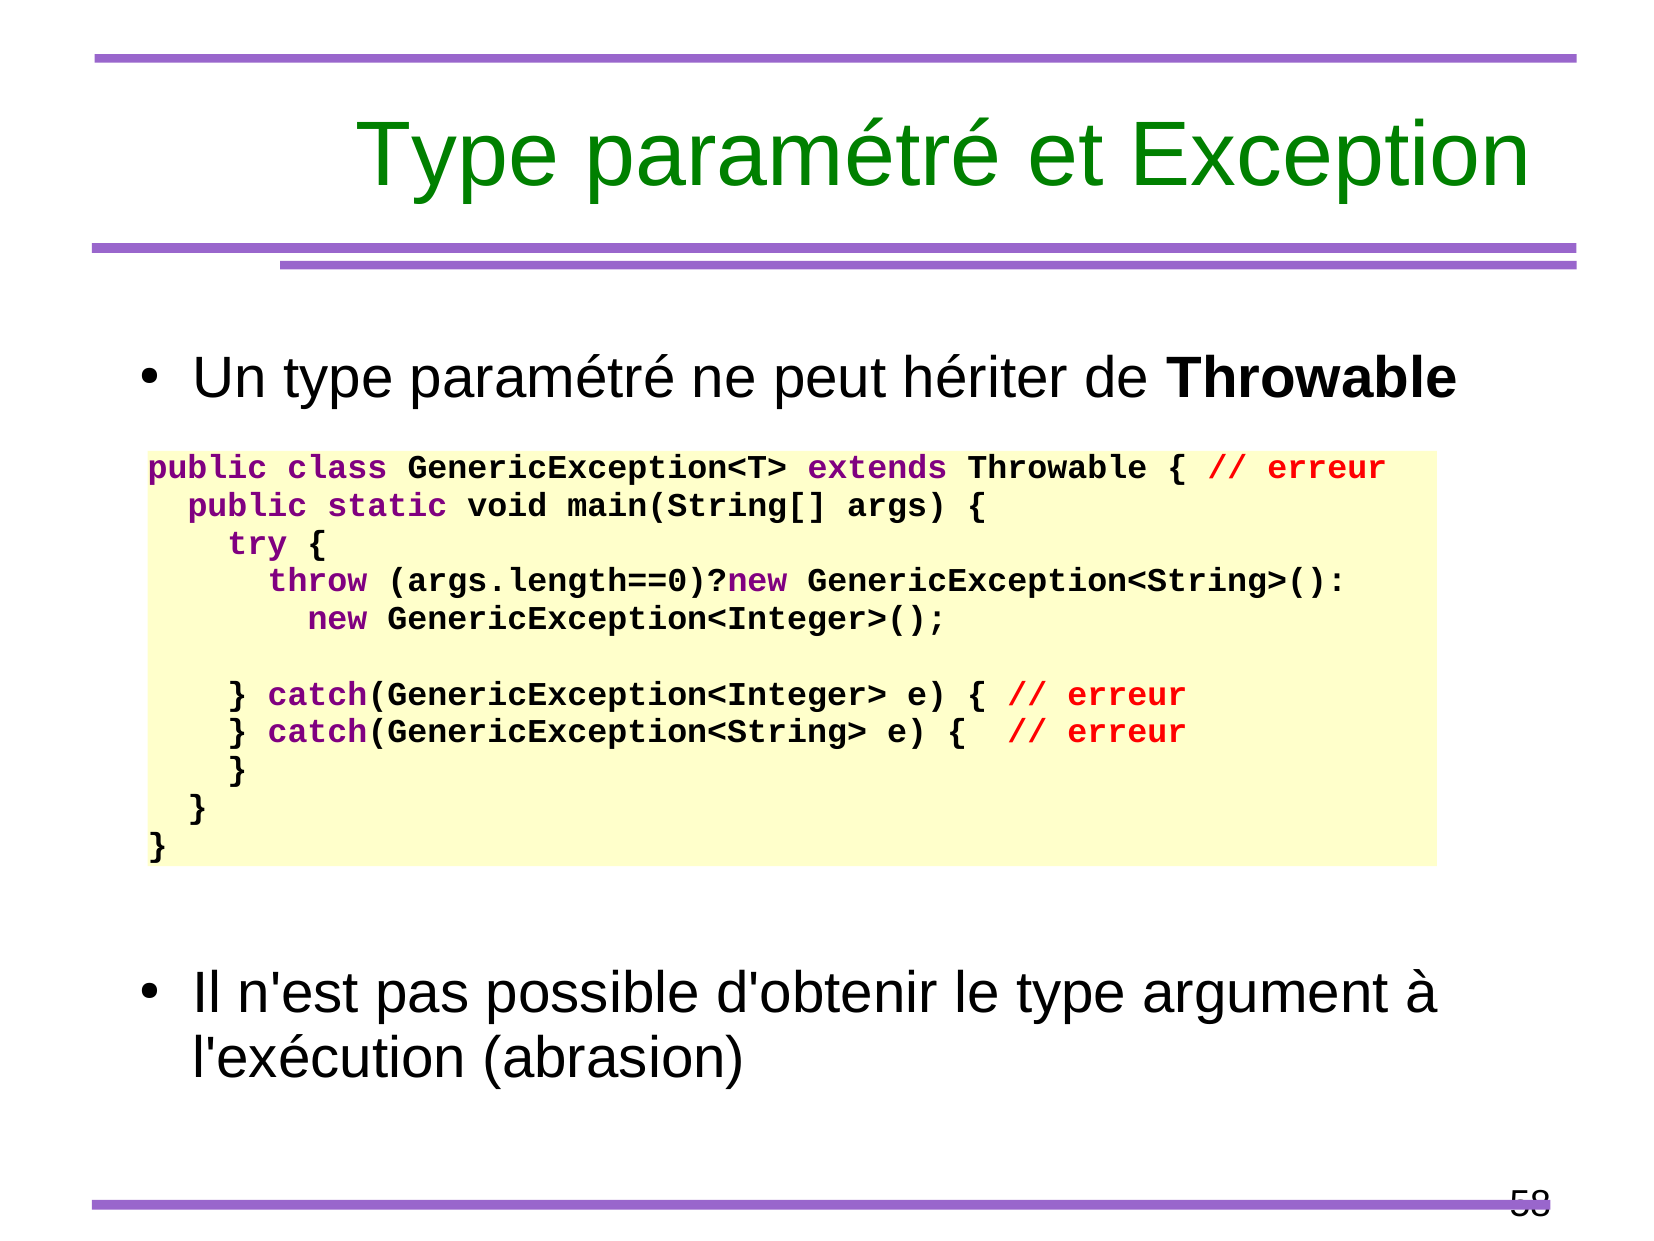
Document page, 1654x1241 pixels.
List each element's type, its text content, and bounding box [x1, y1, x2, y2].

text_box public class GenericException<T> extends Throwable { // erreur public static void main(String[] args) { try { throw (args.length==0)?new GenericException<String>(): new GenericException<Integer>(); } catch(GenericException<Integer> e) { // erreur } catch(GenericException<String> e) { // erreur } } } [147, 450, 1437, 867]
title Type paramétré et Exception [121, 49, 1534, 257]
list Un type paramétré ne peut hériter de Throwable Il n'est pas possible d'obtenir le type argument à l'exécution (abrasion) [121, 344, 1534, 1127]
